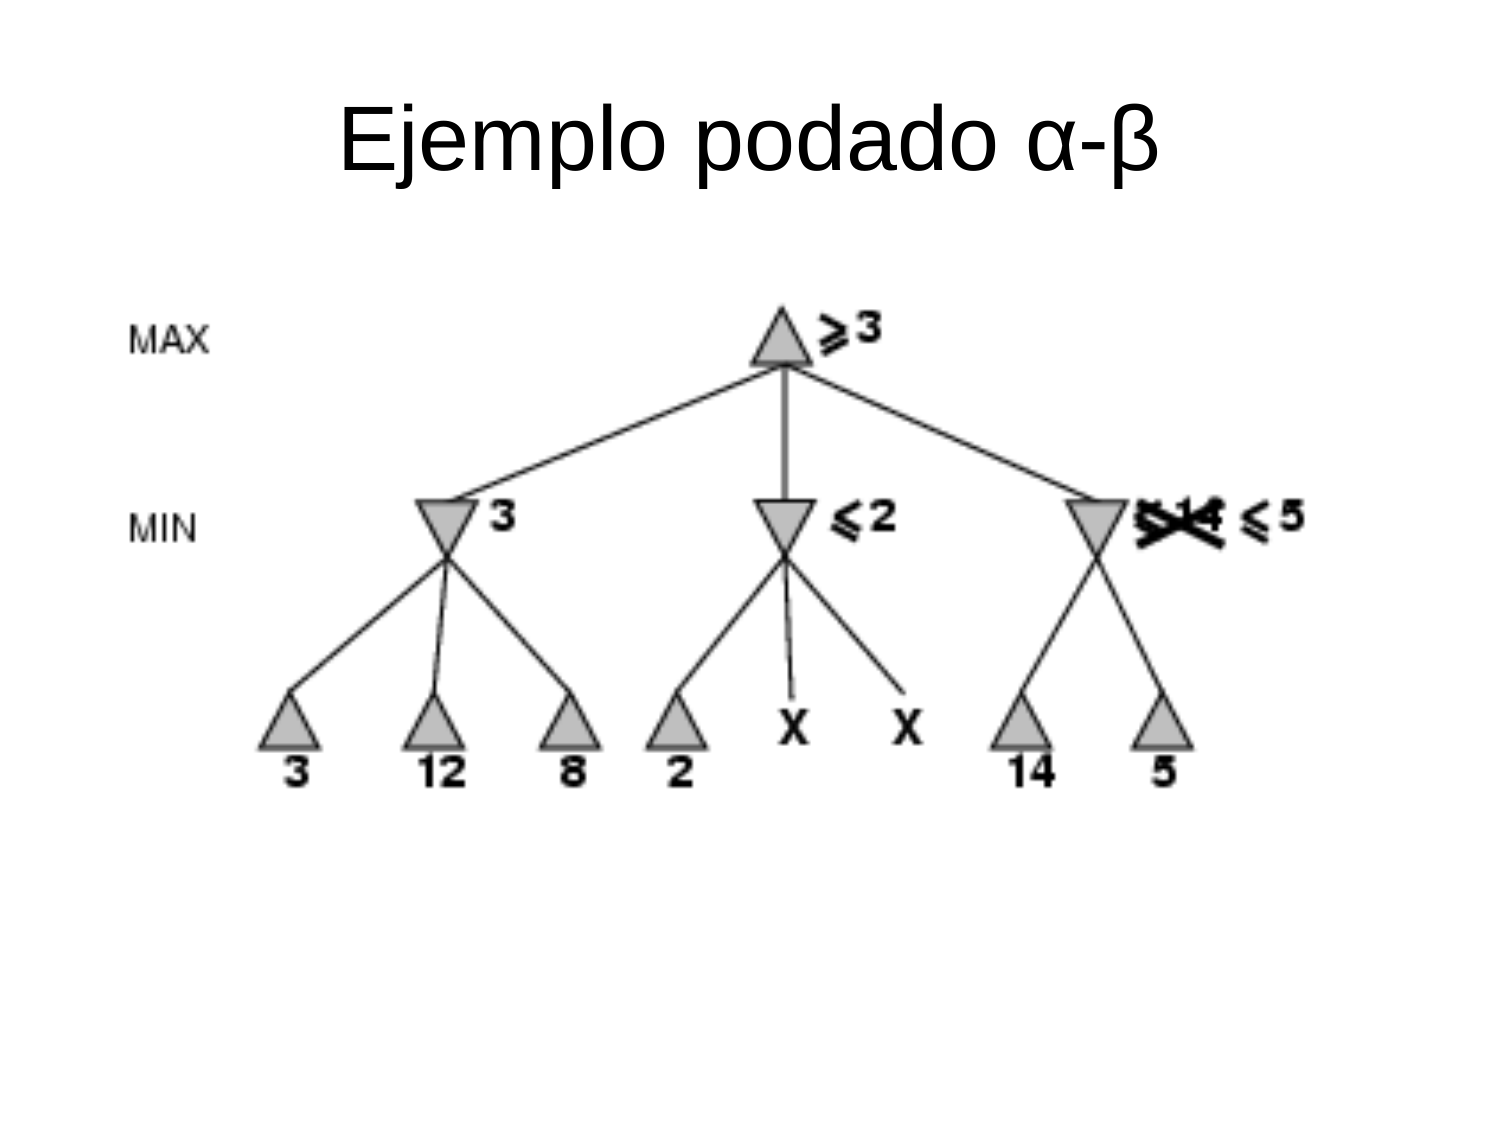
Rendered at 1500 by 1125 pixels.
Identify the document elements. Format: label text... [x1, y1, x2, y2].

picture [75, 262, 1426, 881]
title Ejemplo podado α-β [75, 45, 1426, 233]
